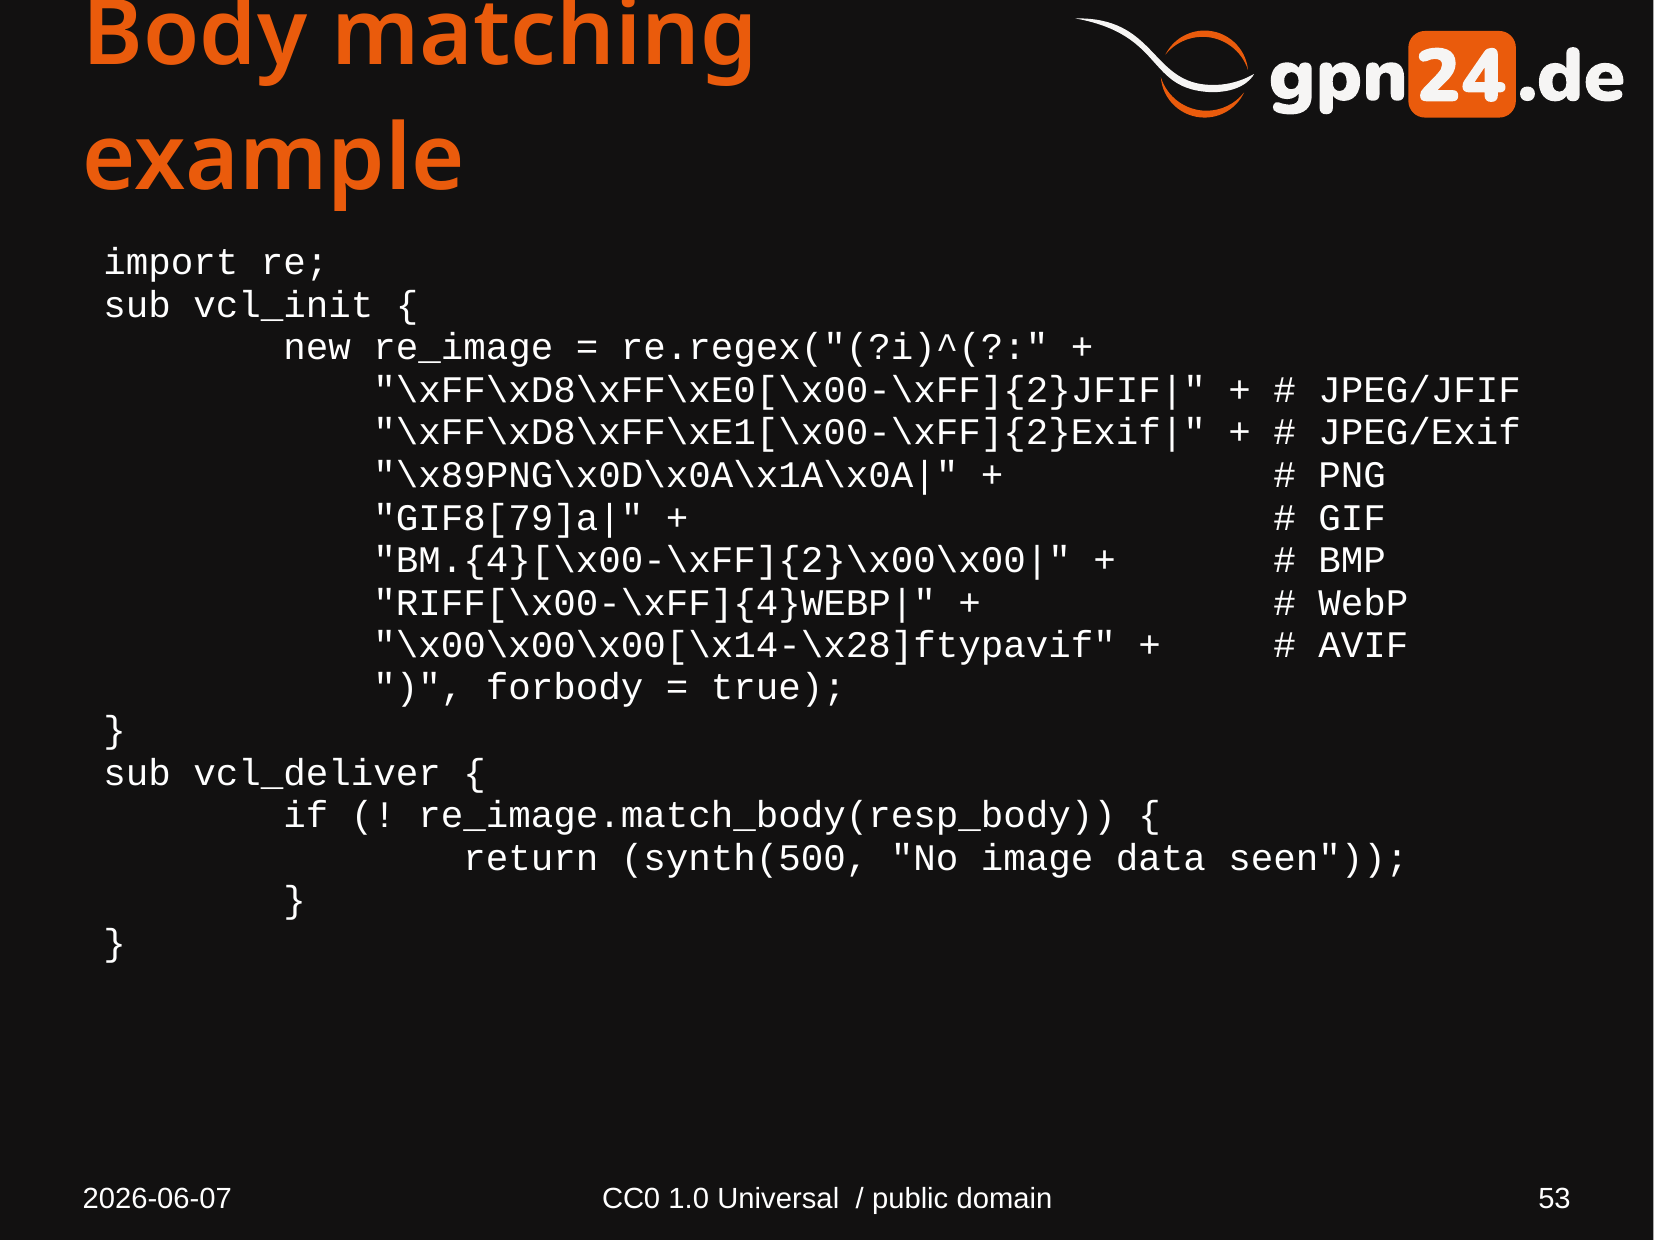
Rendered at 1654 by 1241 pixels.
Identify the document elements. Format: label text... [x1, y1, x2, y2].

title Body matching example [82, 0, 1123, 217]
text_box import re; sub vcl_init { new re_image = re.regex("(?i)^(?:" + "\xFF\xD8\xFF\xE0[\x00-\xFF]{2}JFIF|" + # JPEG/JFIF "\xFF\xD8\xFF\xE1[\x00-\xFF]{2}Exif|" + # JPEG/Exif "\x89PNG\x0D\x0A\x1A\x0A|" + # PNG "GIF8[79]a|" + # GIF "BM.{4}[\x00-\xFF]{2}\x00\x00|" + # BMP "RIFF[\x00-\xFF]{4}WEBP|" + # WebP "\x00\x00\x00[\x14-\x28]ftypavif" + # AVIF ")", forbody = true); } sub vcl_deliver { if (! re_image.match_body(resp_body)) { return (synth(500, "No image data seen")); } } [88, 236, 1595, 1017]
